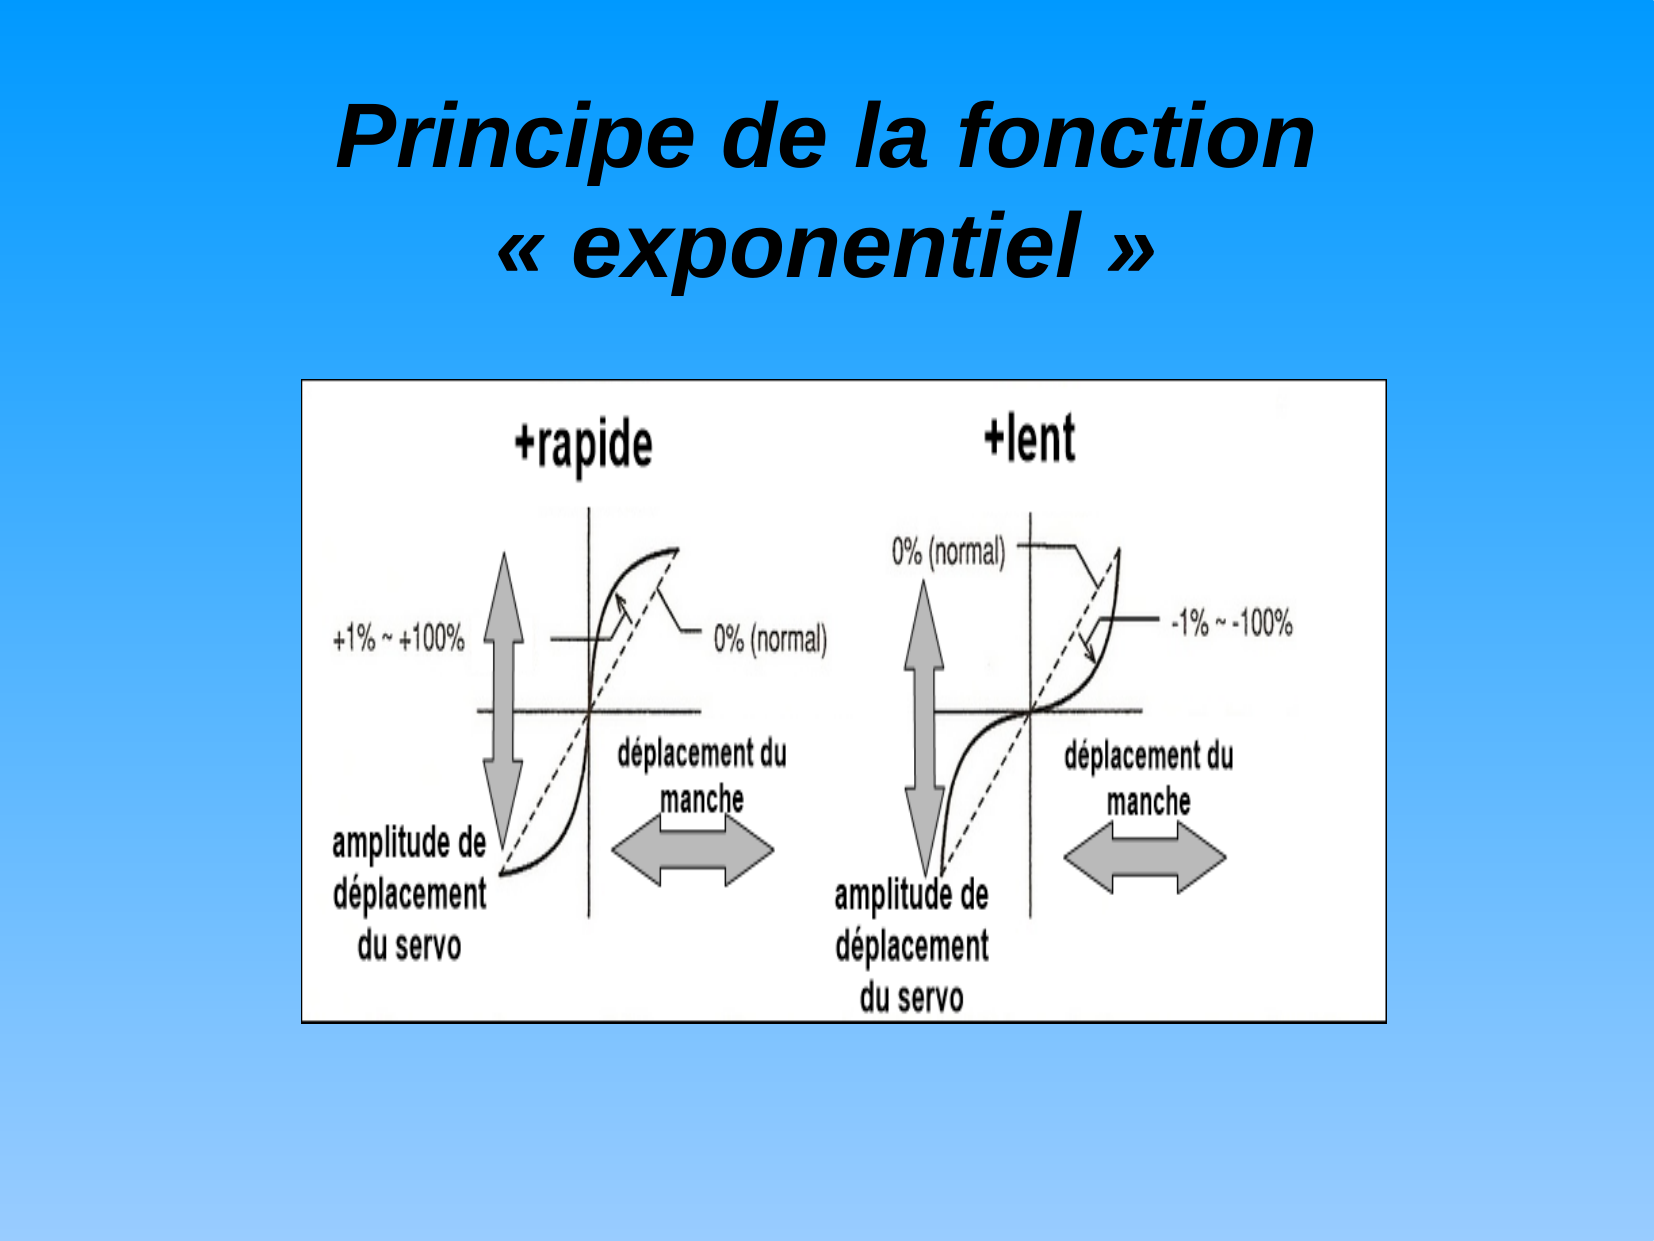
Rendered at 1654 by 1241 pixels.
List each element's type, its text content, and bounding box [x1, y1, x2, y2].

chart [0, 378, 1654, 1241]
title Principe de la fonction « exponentiel » [82, 49, 1571, 378]
